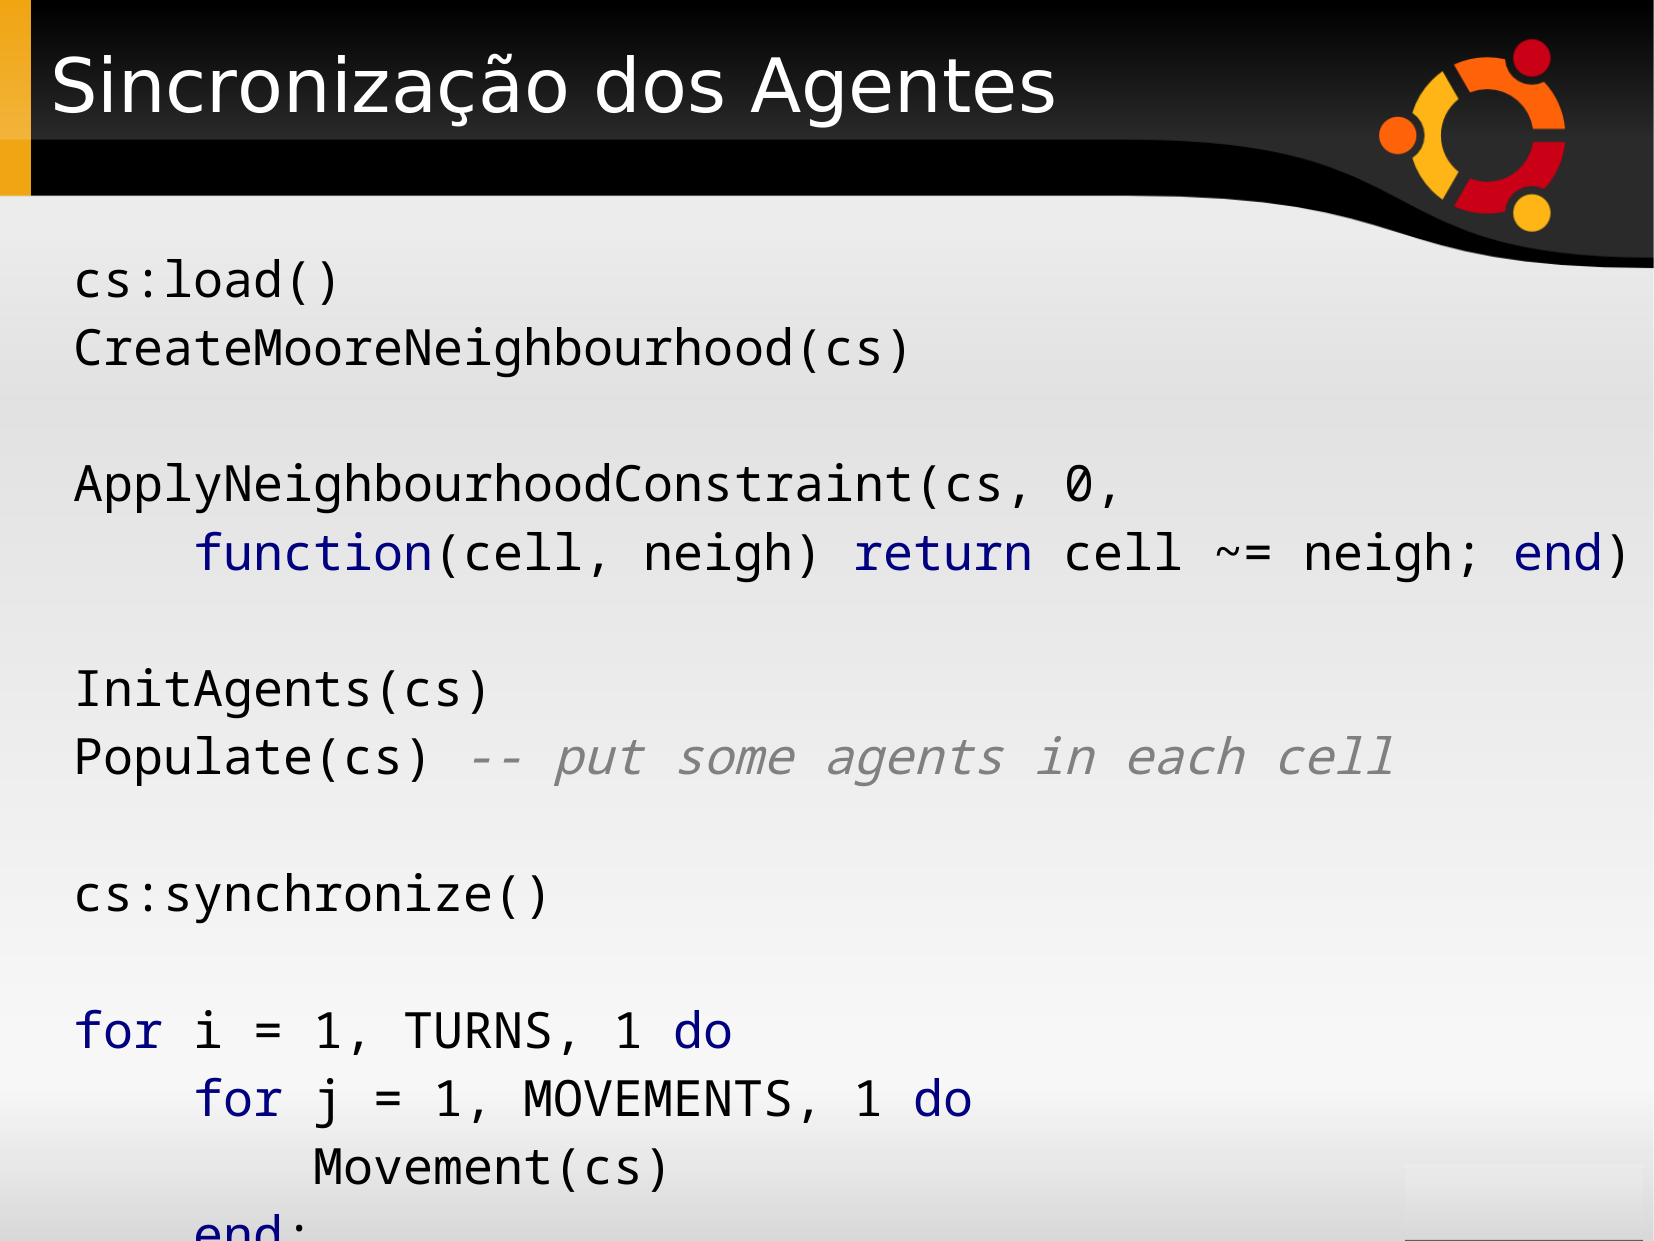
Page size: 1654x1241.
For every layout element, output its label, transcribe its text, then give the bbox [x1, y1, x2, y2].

picture [279, 1237, 1654, 1241]
picture [0, 0, 1654, 1241]
picture [260, 1237, 275, 1241]
picture [201, 1237, 227, 1241]
picture [232, 1237, 245, 1241]
text_box Sincronização dos Agentes [35, 35, 1424, 138]
text_box cs:load() CreateMooreNeighbourhood(cs) ApplyNeighbourhoodConstraint(cs, 0, function(cell, neigh) return cell ~= neigh; end) InitAgents(cs) Populate(cs) -- put some agents in each cell cs:synchronize() for i = 1, TURNS, 1 do for j = 1, MOVEMENTS, 1 do Movement(cs) end; SynchronizeAgents() end [59, 236, 1654, 1237]
